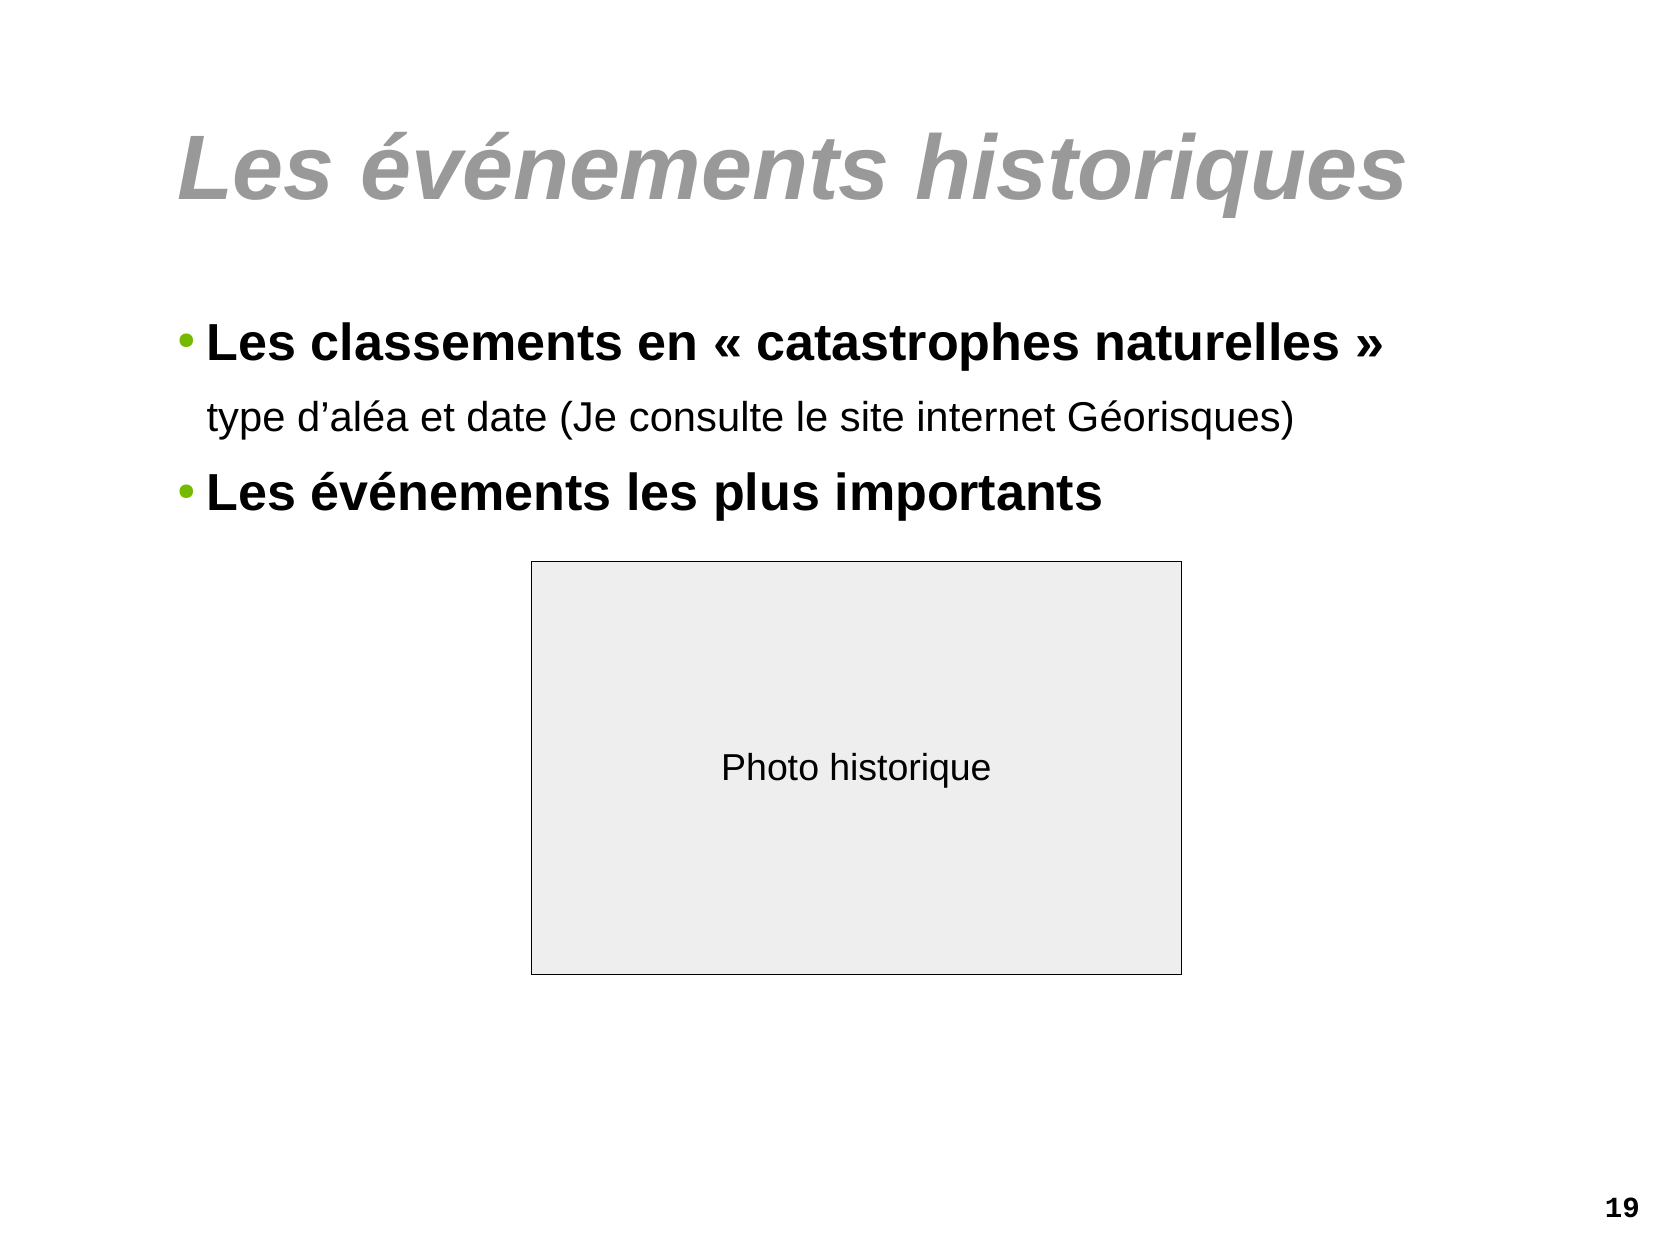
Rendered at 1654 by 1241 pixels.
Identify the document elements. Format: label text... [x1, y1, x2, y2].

text_box Photo historique [531, 561, 1182, 975]
title Les événements historiques [177, 69, 1625, 266]
list Les classements en « catastrophes naturelles » type d’aléa et date (Je consulte le site internet Géorisques) Les événements les plus importants [177, 312, 1595, 1123]
